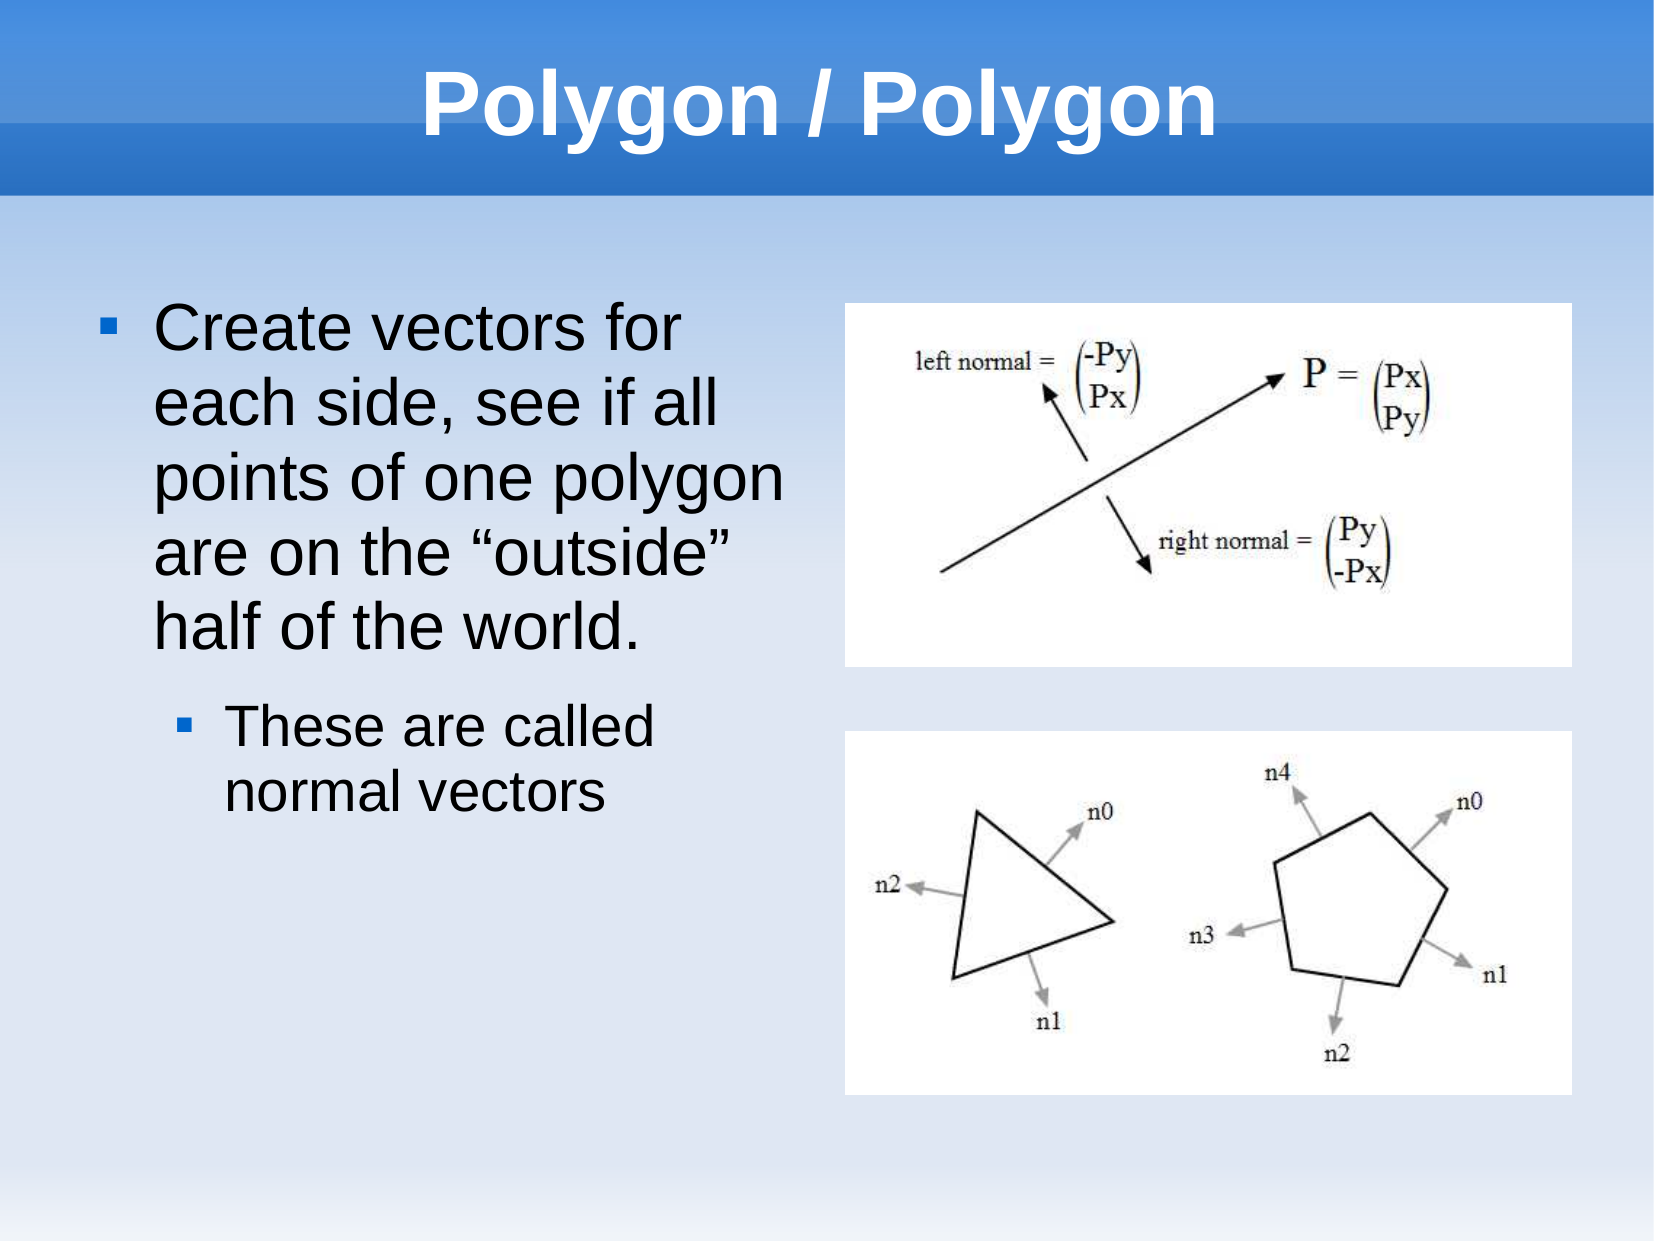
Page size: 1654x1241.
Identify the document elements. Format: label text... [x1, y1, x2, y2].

picture [0, 0, 1654, 1241]
list Create vectors for each side, see if all points of one polygon are on the “outside” half of the world. These are called normal vectors [82, 290, 809, 1109]
title Polygon / Polygon [76, 0, 1565, 208]
